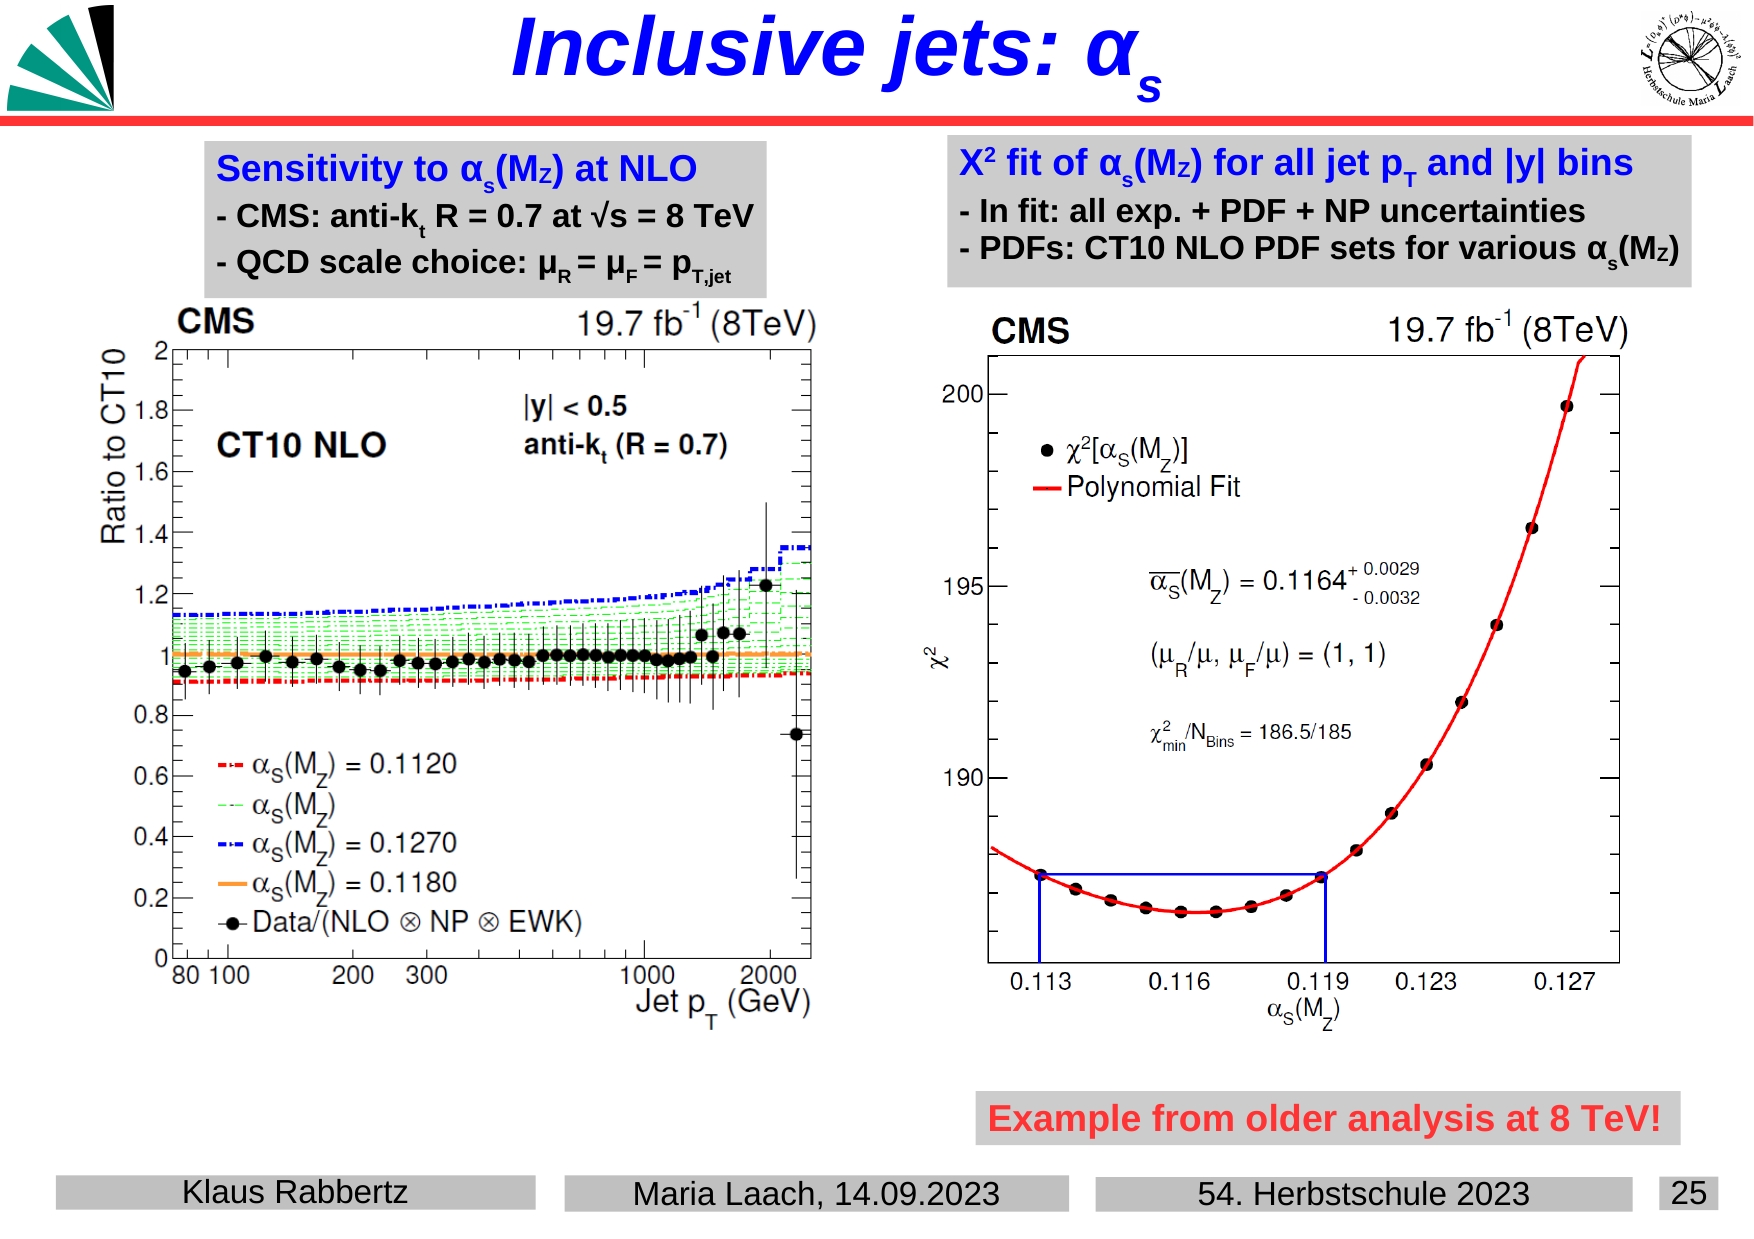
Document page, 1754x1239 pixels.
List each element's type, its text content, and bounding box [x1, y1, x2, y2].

text_box Χ2 fit of αs(MZ) for all jet pT and |y| bins - In fit: all exp. + PDF + NP uncertainties - PDFs: CT10 NLO PDF sets for various αs(MZ) [947, 135, 1692, 288]
picture [89, 297, 825, 1033]
title Inclusive jets: αs [129, 0, 1545, 119]
picture [7, 5, 114, 112]
text_box Example from older analysis at 8 TeV! [975, 1091, 1681, 1146]
picture [922, 308, 1633, 1036]
picture [1641, 11, 1741, 106]
text_box Sensitivity to αs(MZ) at NLO - CMS: anti-kt R = 0.7 at √s = 8 TeV - QCD scale choice: μR = μF = pT,jet [204, 141, 767, 299]
